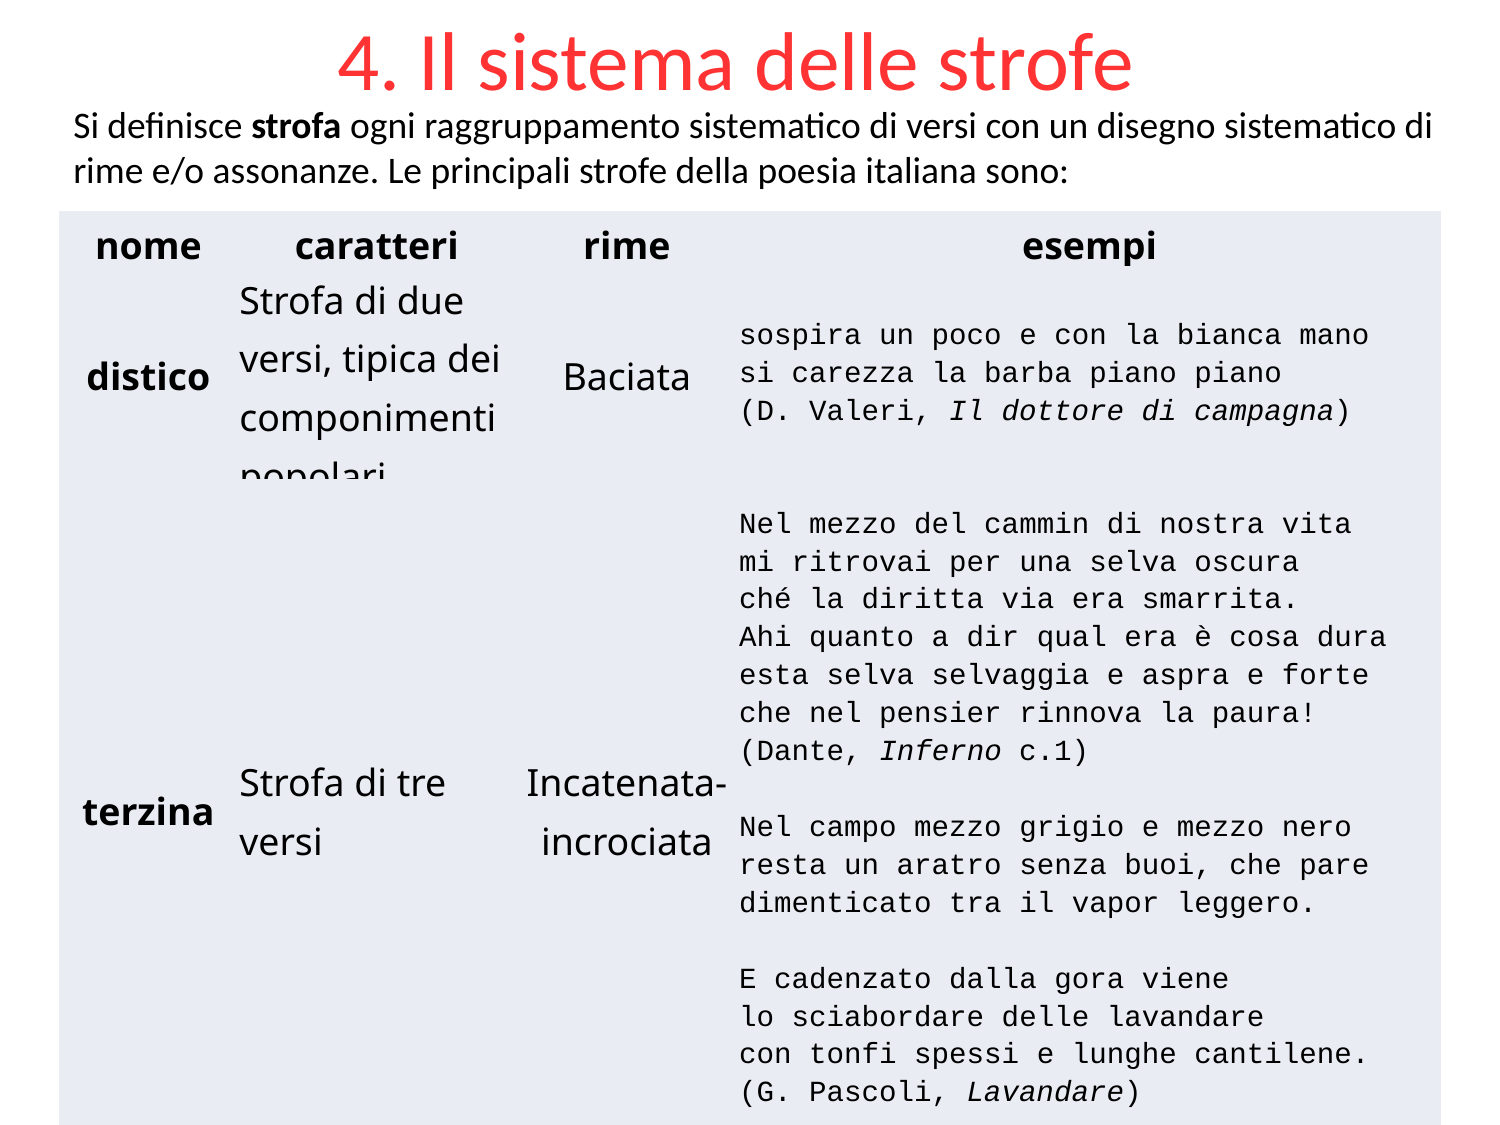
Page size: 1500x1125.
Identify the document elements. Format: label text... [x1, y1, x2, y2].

table_header nome [59, 211, 238, 266]
table_cell Nel mezzo del cammin di nostra vita mi ritrovai per una selva oscura ché la diritta via era smarrita. Ahi quanto a dir qual era è cosa dura esta selva selvaggia e aspra e forte che nel pensier rinnova la paura! (Dante, Inferno c.1) Nel campo mezzo grigio e mezzo nero resta un aratro senza buoi, che pare dimenticato tra il vapor leggero. E cadenzato dalla gora viene lo sciabordare delle lavandare con tonfi spessi e lunghe cantilene. (G. Pascoli, Lavandare) [738, 479, 1441, 1125]
table_header caratteri [238, 211, 516, 266]
table_cell Incatenata-incrociata [516, 479, 738, 1125]
table_cell Baciata [516, 266, 738, 479]
text_box Si definisce strofa ogni raggruppamento sistematico di versi con un disegno sistematico di rime e/o assonanze. Le principali strofe della poesia italiana sono: [58, 93, 1465, 199]
text_box 4. Il sistema delle strofe [46, 0, 1425, 164]
table_cell sospira un poco e con la bianca mano si carezza la barba piano piano (D. Valeri, Il dottore di campagna) [738, 266, 1441, 479]
table_cell Strofa di tre versi [238, 479, 516, 1125]
table_header rime [516, 211, 738, 266]
table_cell distico [59, 266, 238, 479]
table_header esempi [738, 211, 1441, 266]
table_cell Strofa di due versi, tipica dei componimenti popolari [238, 266, 516, 479]
table_cell terzina [59, 479, 238, 1125]
